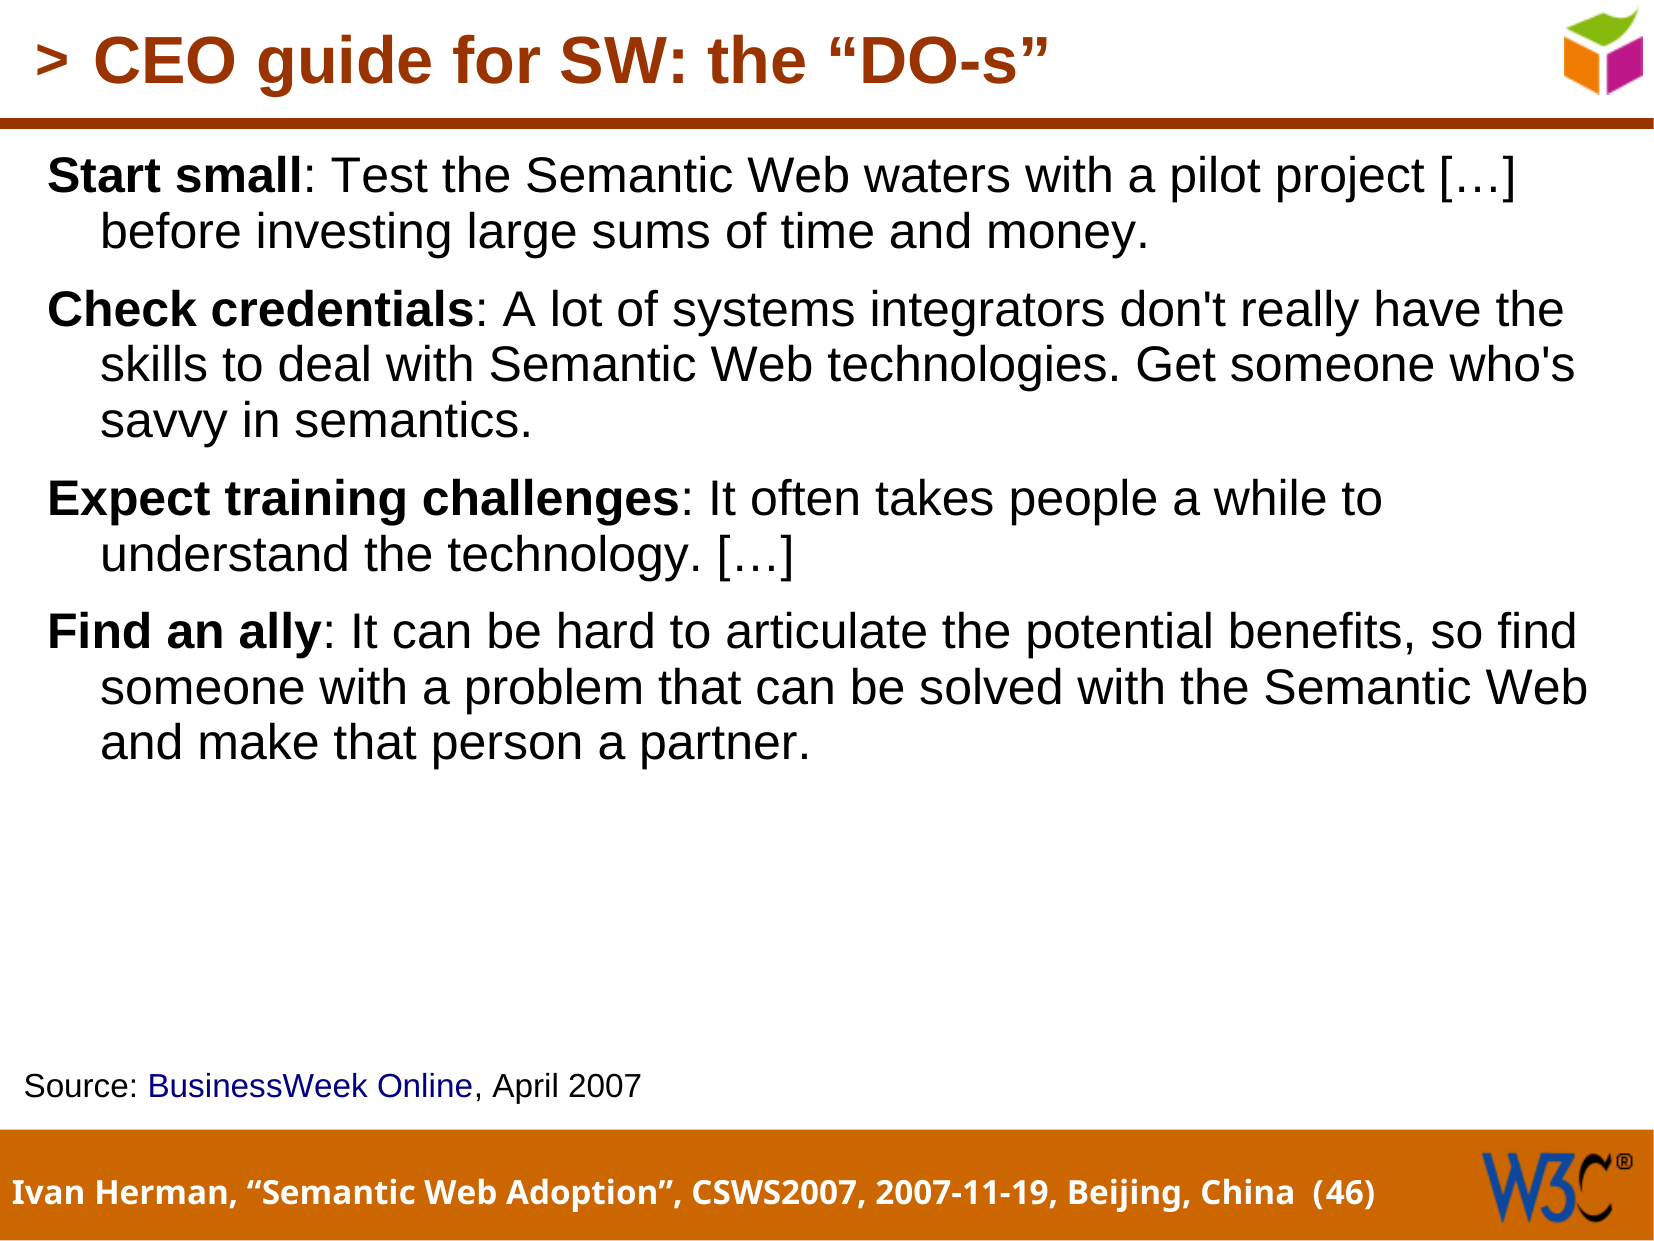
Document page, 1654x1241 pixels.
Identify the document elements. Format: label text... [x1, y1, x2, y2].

picture [1564, 5, 1643, 95]
text_box Source: BusinessWeek Online, April 2007 [8, 1062, 658, 1116]
picture [1477, 1149, 1639, 1228]
title CEO guide for SW: the “DO-s” [93, 7, 1493, 111]
list Start small: Test the Semantic Web waters with a pilot project […] before investing large sums of time and money. Check credentials: A lot of systems integrators don't really have the skills to deal with Semantic Web technologies. Get someone who's savvy in semantics. Expect training challenges: It often takes people a while to understand the technology. […] Find an ally: It can be hard to articulate the potential benefits, so find someone with a problem that can be solved with the Semantic Web and make that person a partner. [29, 147, 1624, 1119]
